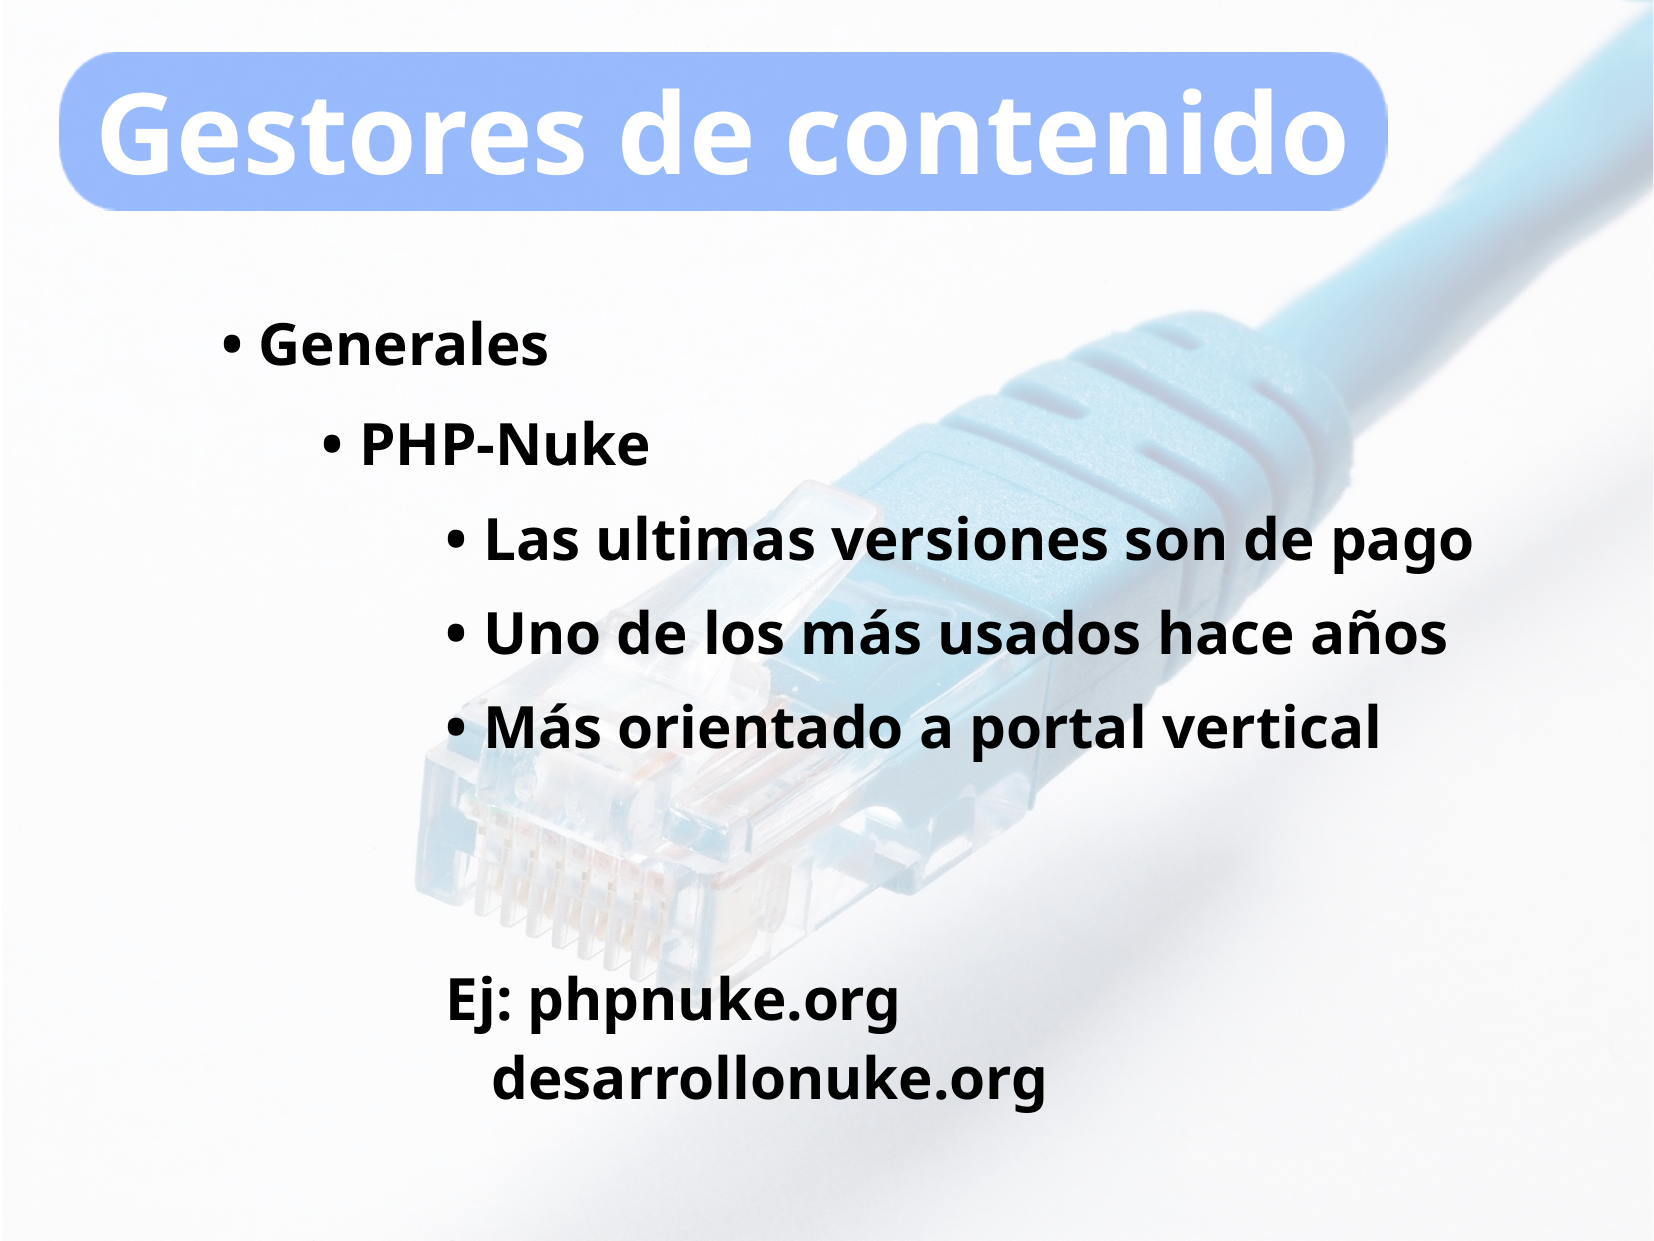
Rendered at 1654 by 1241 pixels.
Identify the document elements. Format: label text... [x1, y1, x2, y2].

text_box • Uno de los más usados hace años [431, 584, 1595, 677]
text_box • Más orientado a portal vertical [431, 679, 1506, 772]
text_box Ej: phpnuke.org desarrollonuke.org [431, 950, 1123, 1120]
text_box • Las ultimas versiones son de pago [431, 490, 1595, 583]
text_box • Generales [206, 295, 621, 388]
picture [2, 0, 1654, 1241]
text_box • PHP-Nuke [307, 395, 680, 488]
